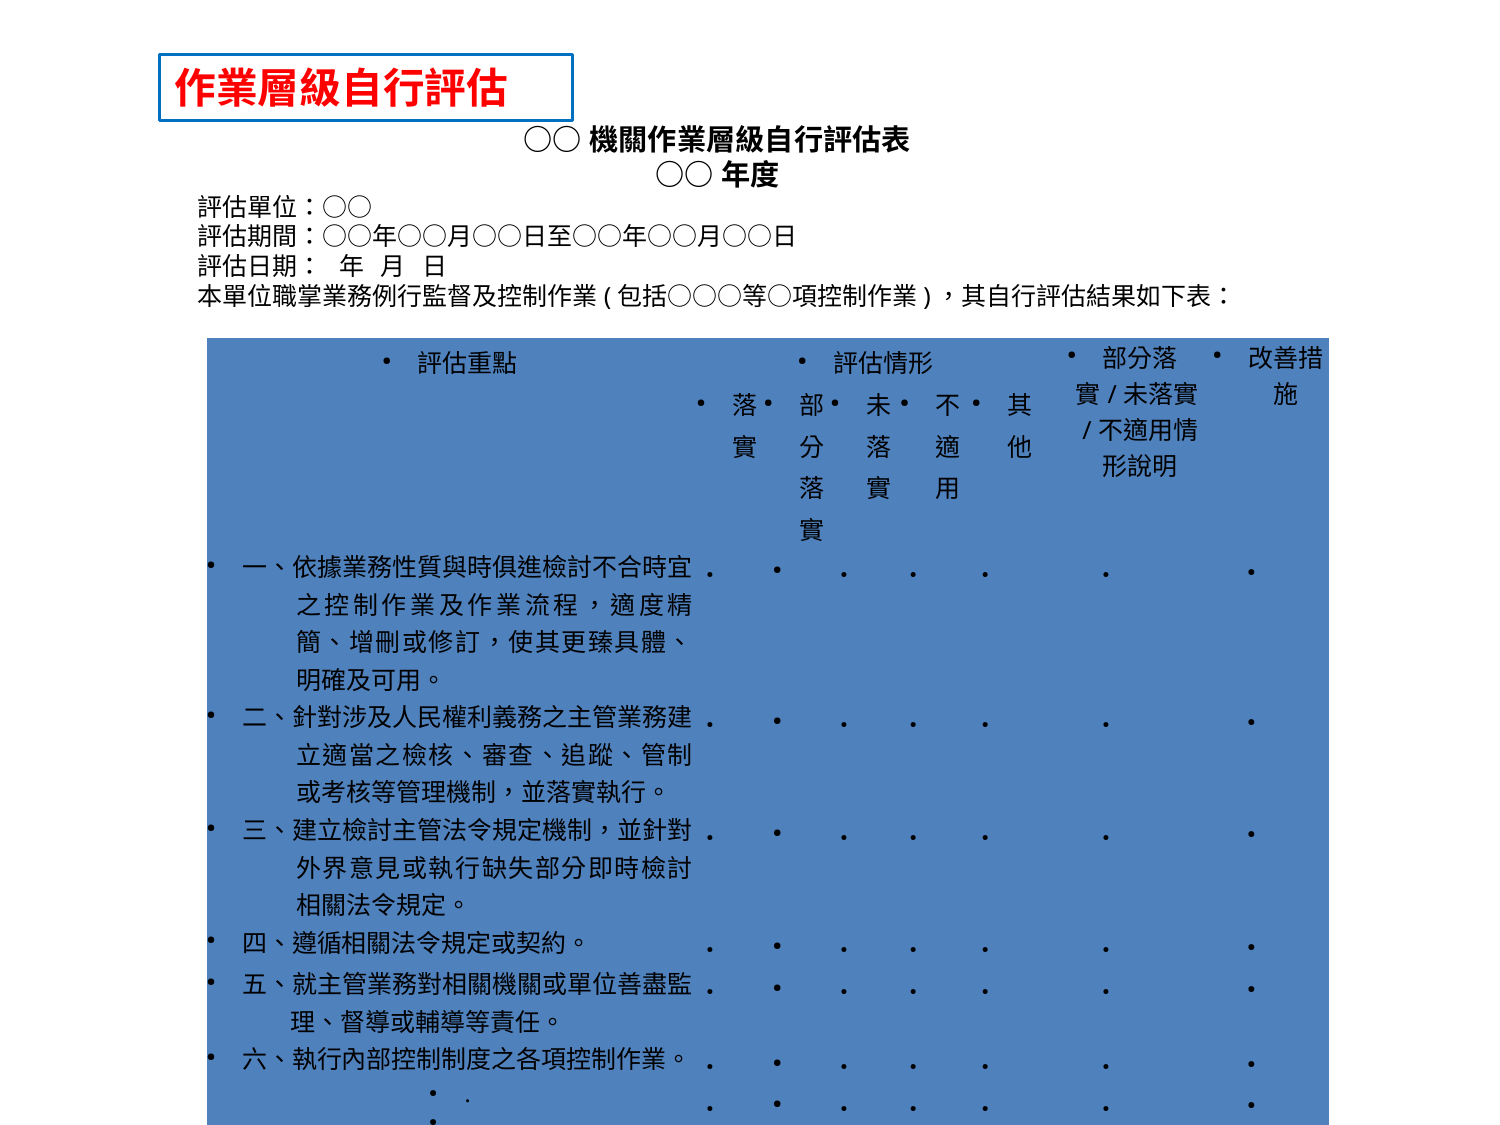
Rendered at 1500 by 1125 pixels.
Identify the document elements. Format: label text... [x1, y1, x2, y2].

table_cell [827, 547, 894, 697]
table_cell [966, 547, 1038, 697]
table_cell [894, 697, 966, 809]
table_header 評估情形 [693, 338, 1038, 380]
table_cell 未落實 [827, 380, 894, 547]
table_cell [1038, 697, 1207, 809]
table_cell [966, 1080, 1038, 1125]
table_cell [827, 809, 894, 922]
table_cell 其他 [966, 380, 1038, 547]
table_cell [1038, 547, 1207, 697]
table_cell [1038, 1080, 1207, 1125]
table_header 評估重點 [207, 338, 693, 547]
table_cell . . . [207, 1080, 693, 1125]
table_cell 一、依據業務性質與時俱進檢討不合時宜之控制作業及作業流程，適度精簡、增刪或修訂，使其更臻具體、明確及可用。 [207, 547, 693, 697]
table_cell [966, 809, 1038, 922]
text_box ○○機關作業層級自行評估表 ○○年度 評估單位：○○ 評估期間：○○年○○月○○日至○○年○○月○○日 評估日期： 年 月 日 本單位職掌業務例行監督及控制作業(包括○○○等○項控制作業)，其自行評估結果如下表： [183, 114, 1400, 318]
table_cell [693, 1080, 760, 1125]
table_cell [1038, 922, 1207, 964]
table_cell [894, 547, 966, 697]
table_cell 三、建立檢討主管法令規定機制，並針對外界意見或執行缺失部分即時檢討相關法令規定。 [207, 809, 693, 922]
table_cell [966, 1039, 1038, 1080]
table_cell 二、針對涉及人民權利義務之主管業務建立適當之檢核、審查、追蹤、管制或考核等管理機制，並落實執行。 [207, 697, 693, 809]
table_cell [1207, 809, 1329, 922]
table_cell [827, 964, 894, 1039]
table_cell [760, 964, 827, 1039]
table_cell [760, 1080, 827, 1125]
table_cell [1207, 964, 1329, 1039]
table_cell [1207, 1080, 1329, 1125]
table_cell [827, 697, 894, 809]
table_cell [760, 697, 827, 809]
table_cell [966, 964, 1038, 1039]
table_cell [760, 1039, 827, 1080]
table_cell [894, 922, 966, 964]
table_cell [693, 547, 760, 697]
table_cell [1038, 964, 1207, 1039]
table_cell 部分落實 [760, 380, 827, 547]
table_cell [760, 922, 827, 964]
table_cell [1038, 1039, 1207, 1080]
table_cell [1038, 809, 1207, 922]
table_cell [894, 964, 966, 1039]
table_cell [827, 922, 894, 964]
table_cell [894, 1080, 966, 1125]
table_cell [894, 1039, 966, 1080]
table_cell [1207, 922, 1329, 964]
table_cell [894, 809, 966, 922]
table_cell [693, 1039, 760, 1080]
table_cell [1207, 697, 1329, 809]
table_cell 五、就主管業務對相關機關或單位善盡監理、督導或輔導等責任。 [207, 964, 693, 1039]
table_cell 四、遵循相關法令規定或契約。 [207, 922, 693, 964]
table_cell 落實 [693, 380, 760, 547]
table_cell [693, 922, 760, 964]
table_cell [966, 922, 1038, 964]
table_header 部分落實/未落實/不適用情形說明 [1038, 338, 1207, 547]
table_cell 六、執行內部控制制度之各項控制作業。 [207, 1039, 693, 1080]
table_header 改善措施 [1207, 338, 1329, 547]
table_cell [693, 964, 760, 1039]
table_cell [760, 809, 827, 922]
table_cell [827, 1080, 894, 1125]
table_cell [1207, 547, 1329, 697]
table_cell [827, 1039, 894, 1080]
table_cell 不適用 [894, 380, 966, 547]
table_cell [760, 547, 827, 697]
table_cell [693, 697, 760, 809]
text_box 作業層級自行評估 [159, 54, 573, 121]
table_cell [966, 697, 1038, 809]
table_cell [693, 809, 760, 922]
table_cell [1207, 1039, 1329, 1080]
